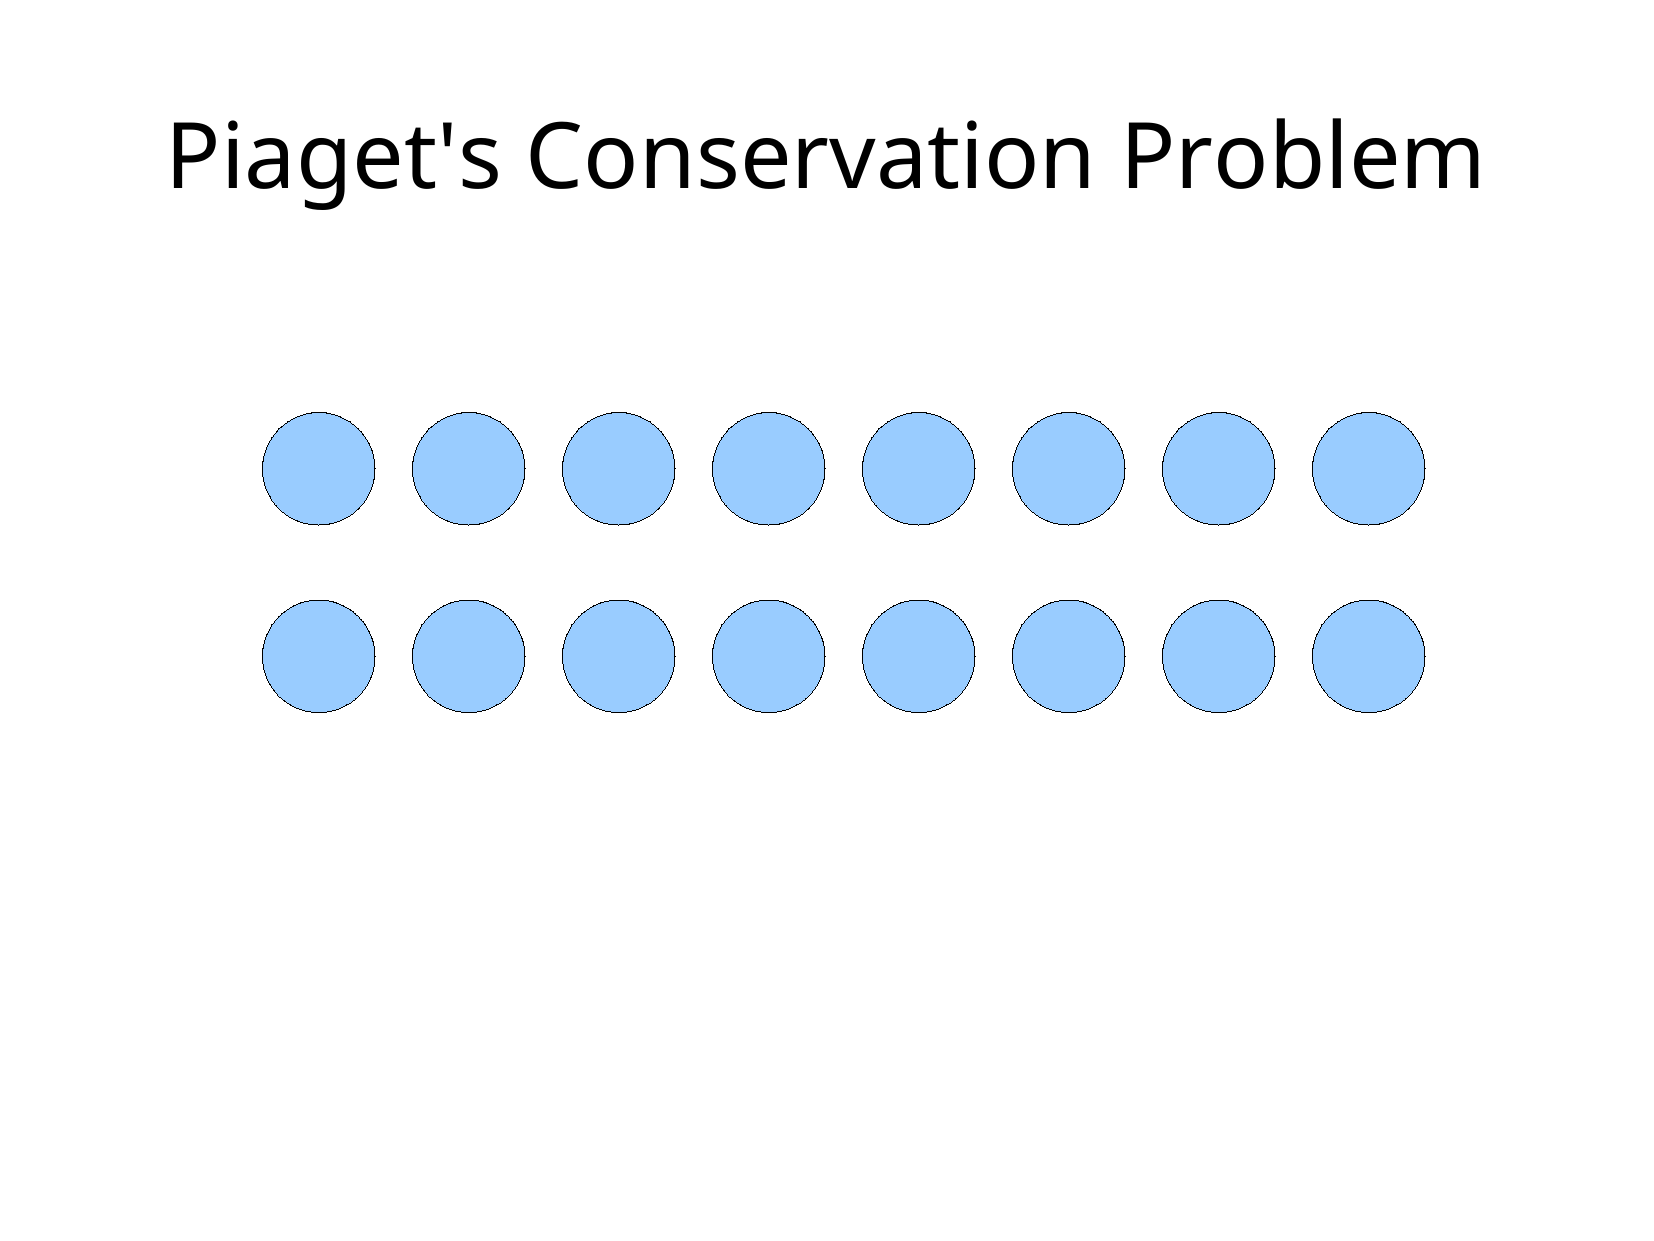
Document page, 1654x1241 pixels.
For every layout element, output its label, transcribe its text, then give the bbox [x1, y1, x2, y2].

text_box [862, 600, 976, 713]
text_box [1312, 412, 1426, 526]
text_box [262, 412, 376, 526]
text_box [1162, 412, 1276, 526]
text_box [862, 412, 976, 526]
text_box [262, 600, 376, 713]
text_box [412, 600, 526, 713]
text_box [562, 600, 676, 713]
text_box [1012, 600, 1126, 713]
text_box [412, 412, 526, 526]
text_box [712, 600, 826, 713]
text_box [1012, 412, 1126, 526]
title Piaget's Conservation Problem [82, 49, 1571, 257]
text_box [1312, 600, 1426, 713]
text_box [712, 412, 826, 526]
text_box [562, 412, 676, 526]
text_box [1162, 600, 1276, 713]
